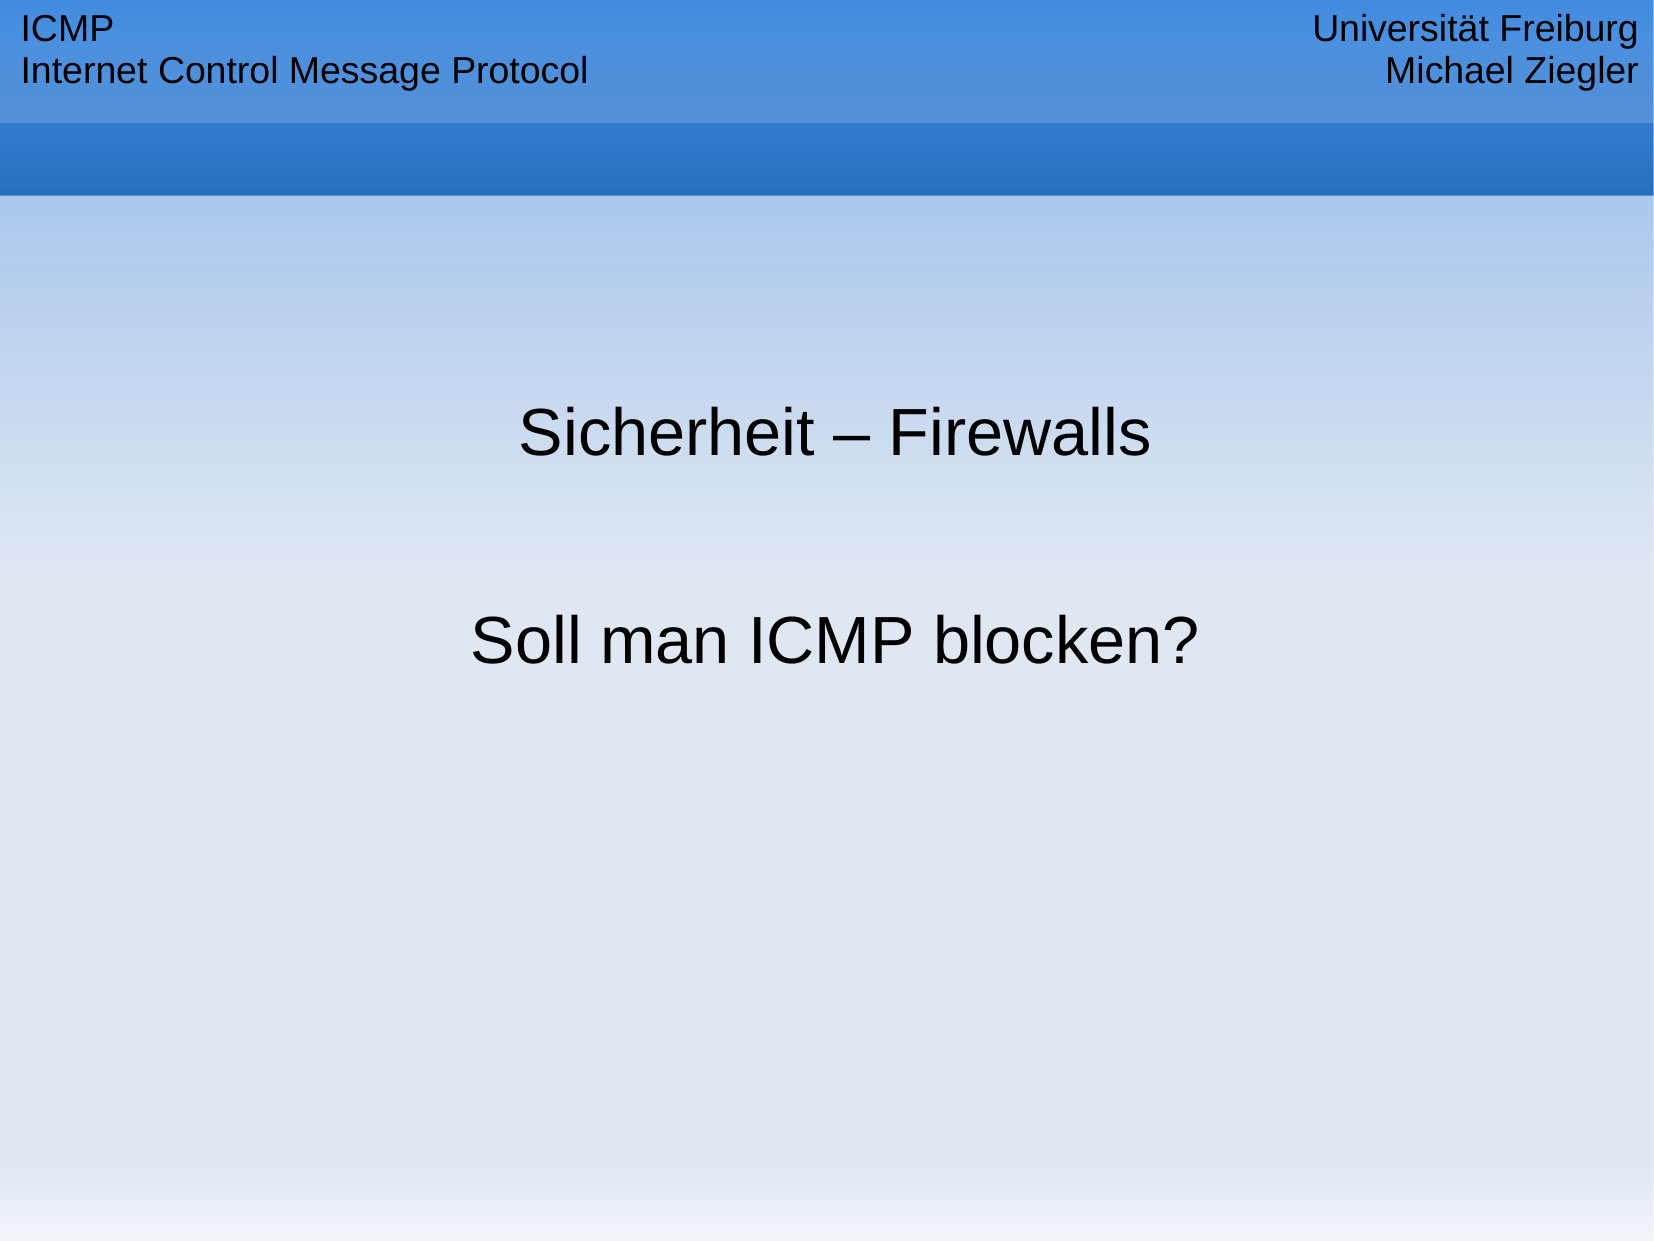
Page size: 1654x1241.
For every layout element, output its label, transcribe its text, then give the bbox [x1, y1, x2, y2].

text_box Universität Freiburg Michael Ziegler [1210, 0, 1654, 183]
picture [0, 0, 1654, 1241]
text_box ICMP Internet Control Message Protocol [5, 0, 715, 183]
list Sicherheit – Firewalls Soll man ICMP blocken? [82, 290, 1571, 1109]
